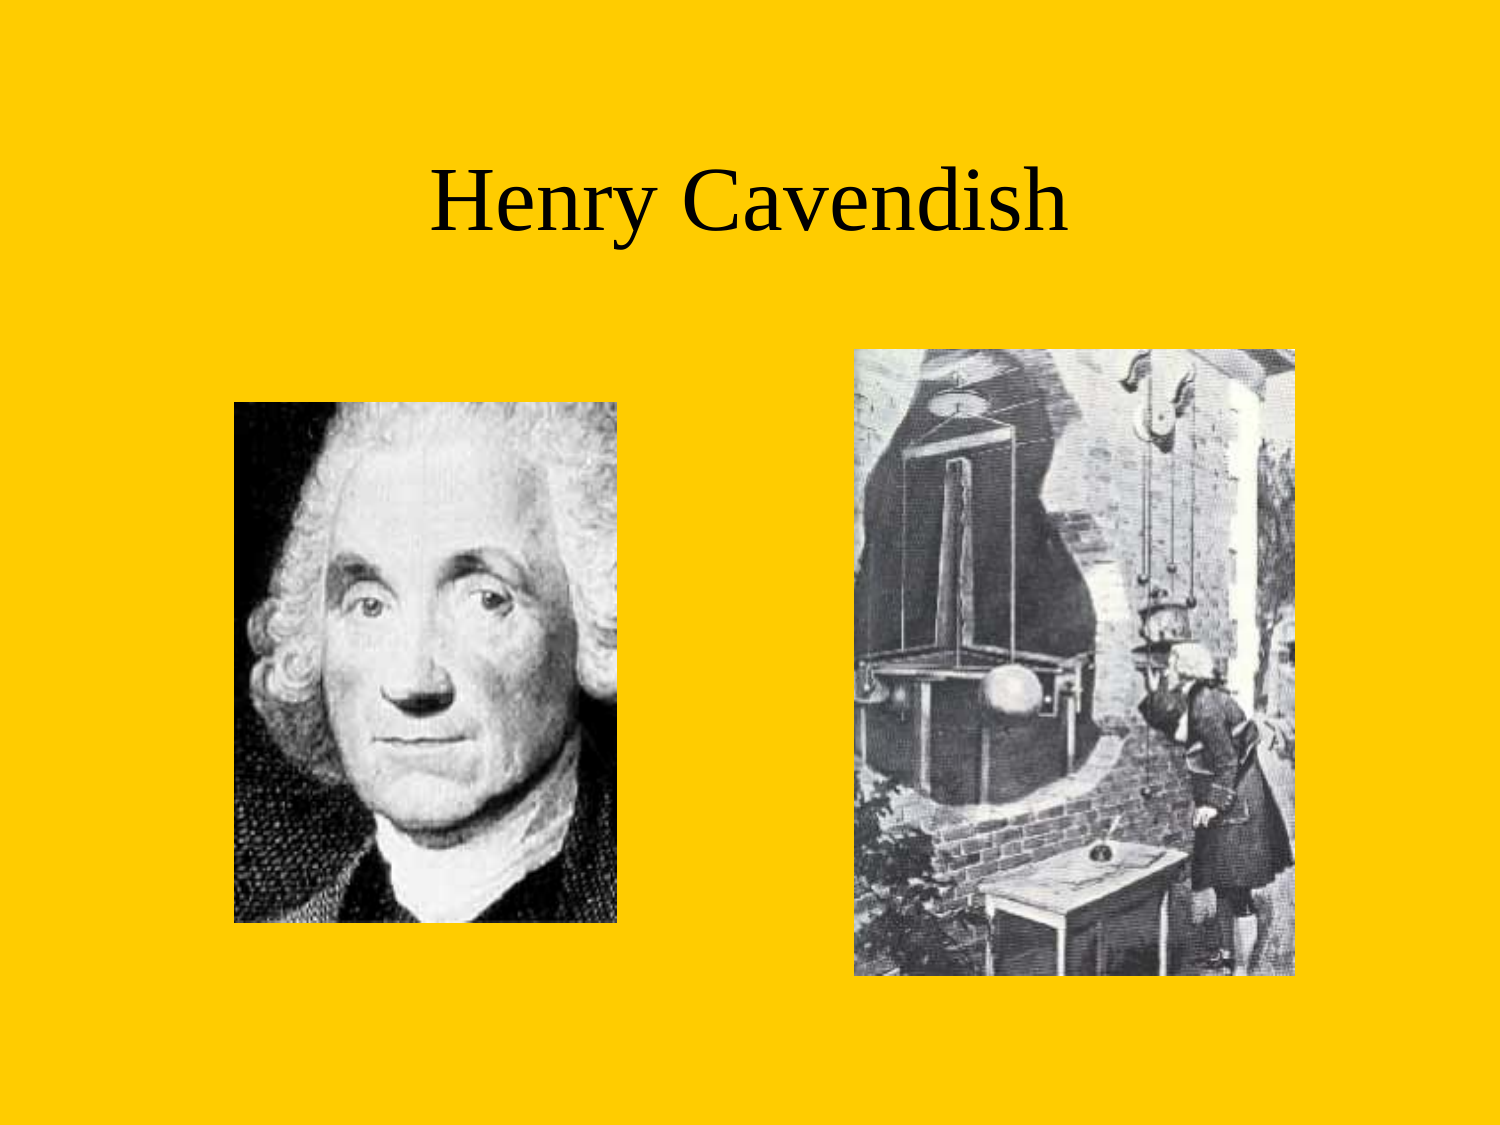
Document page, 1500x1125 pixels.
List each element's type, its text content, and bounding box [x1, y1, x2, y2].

title Henry Cavendish [112, 99, 1388, 288]
text_box [234, 402, 617, 923]
text_box [854, 349, 1295, 976]
